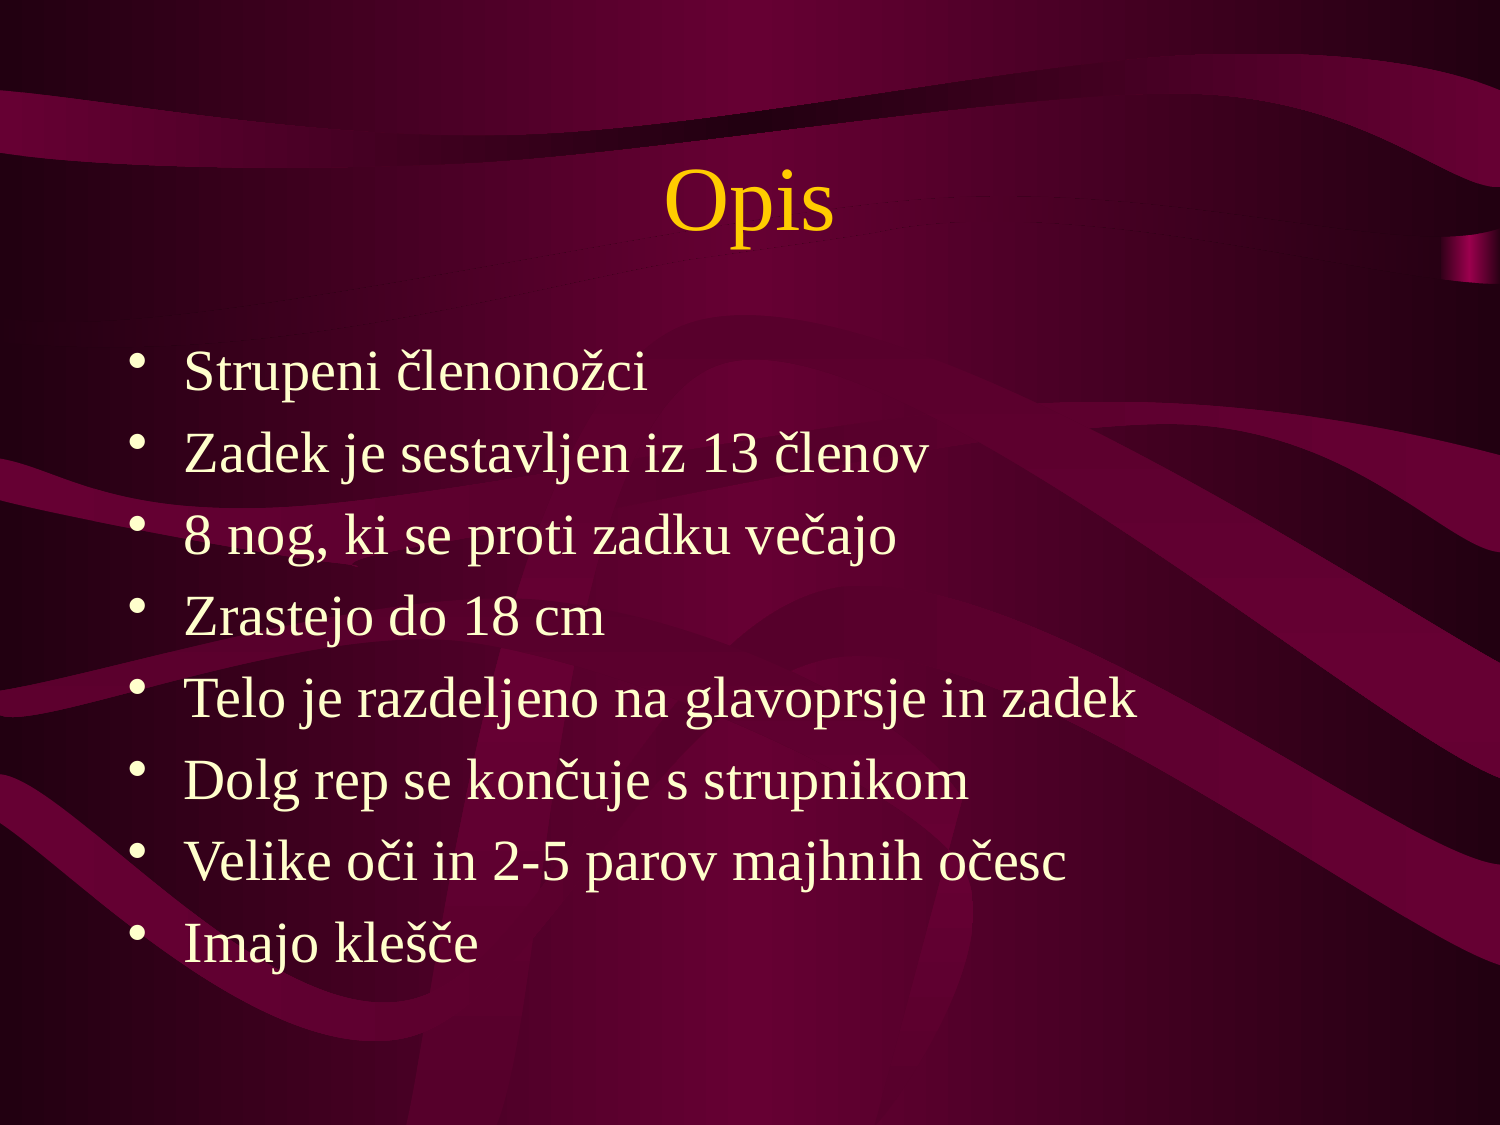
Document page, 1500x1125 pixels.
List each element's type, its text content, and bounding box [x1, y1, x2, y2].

list Strupeni členonožci Zadek je sestavljen iz 13 členov 8 nog, ki se proti zadku večajo Zrastejo do 18 cm Telo je razdeljeno na glavoprsje in zadek Dolg rep se končuje s strupnikom Velike oči in 2-5 parov majhnih očesc Imajo klešče [112, 324, 1388, 1000]
title Opis [112, 99, 1388, 288]
